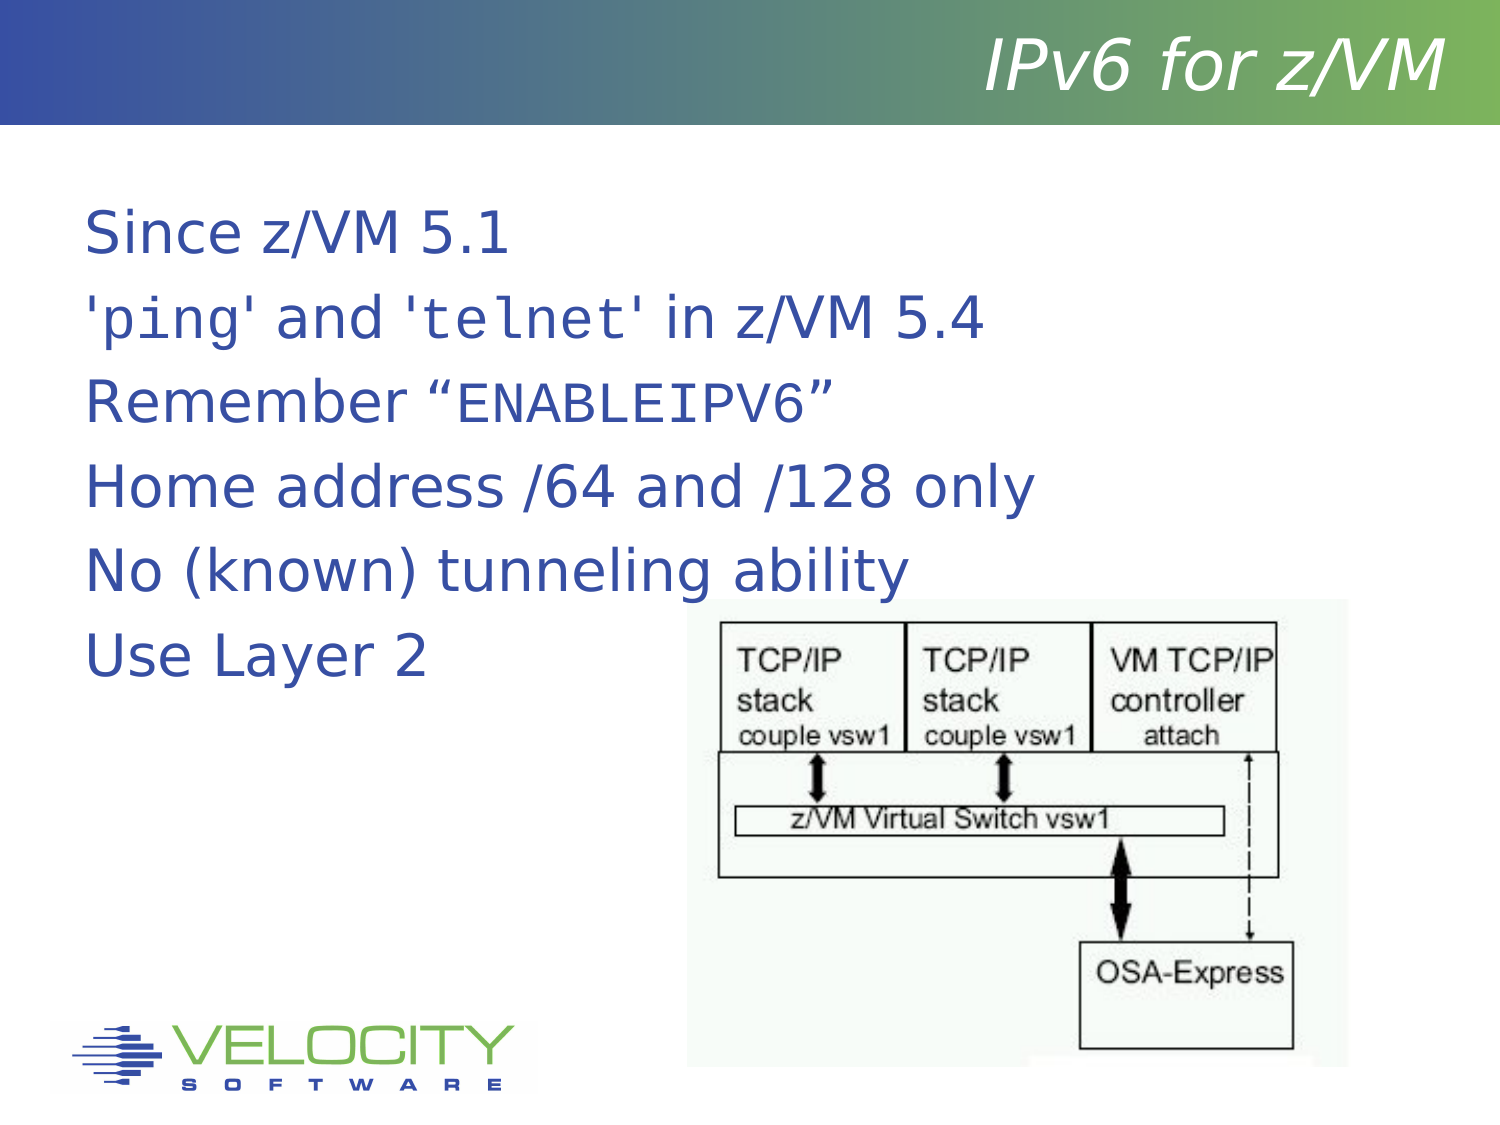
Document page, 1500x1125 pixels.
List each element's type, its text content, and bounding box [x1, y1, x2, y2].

picture [687, 988, 1351, 1067]
title IPv6 for z/VM [62, 12, 1463, 113]
picture [50, 1021, 538, 1094]
list Since z/VM 5.1 'ping' and 'telnet' in z/VM 5.4 Remember “ENABLEIPV6” Home address /64 and /128 only No (known) tunneling ability Use Layer 2 [70, 187, 1438, 988]
